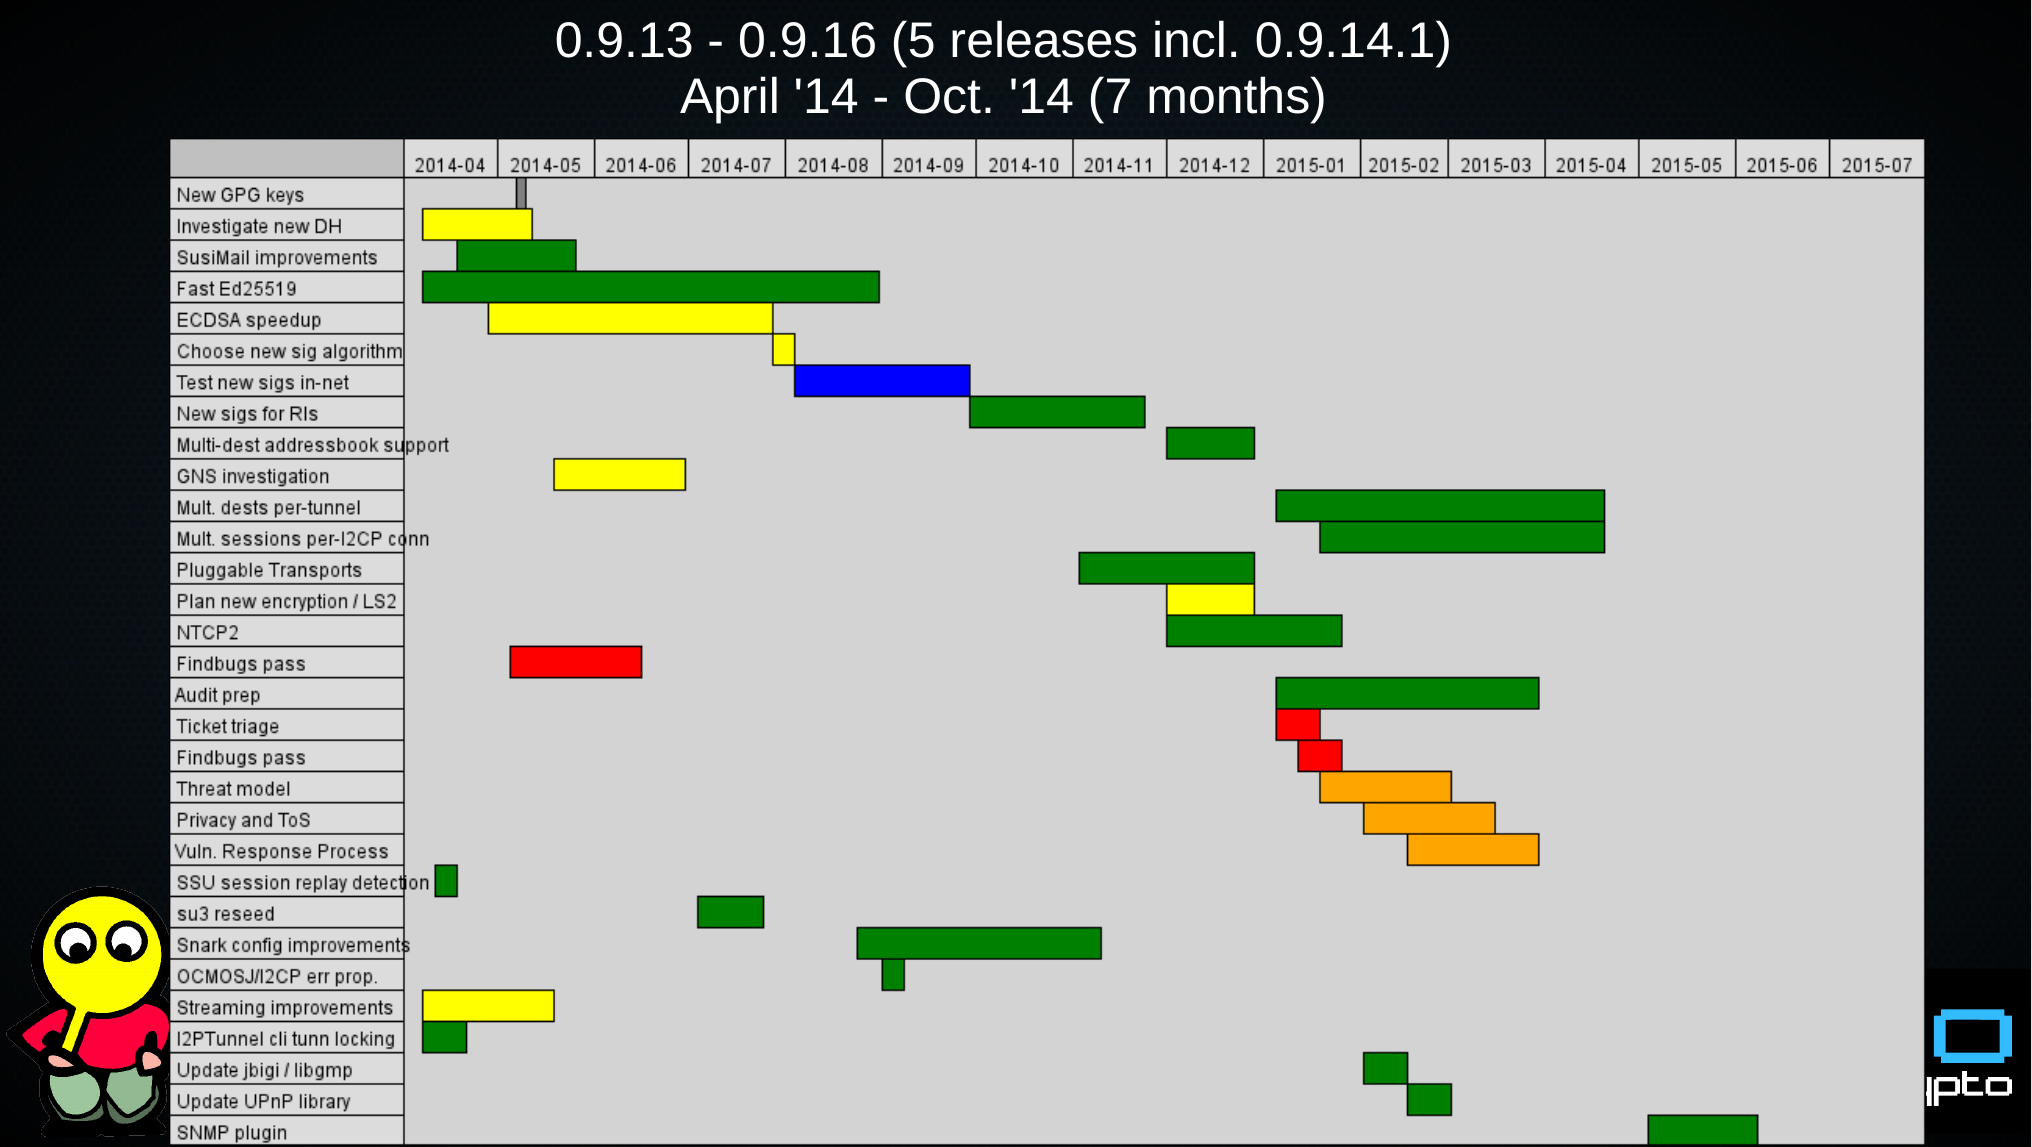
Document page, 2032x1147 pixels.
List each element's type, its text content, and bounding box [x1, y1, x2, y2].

title 0.9.13 - 0.9.16 (5 releases incl. 0.9.14.1) April '14 - Oct. '14 (7 months) [23, 0, 1985, 166]
picture [0, 0, 2032, 1147]
